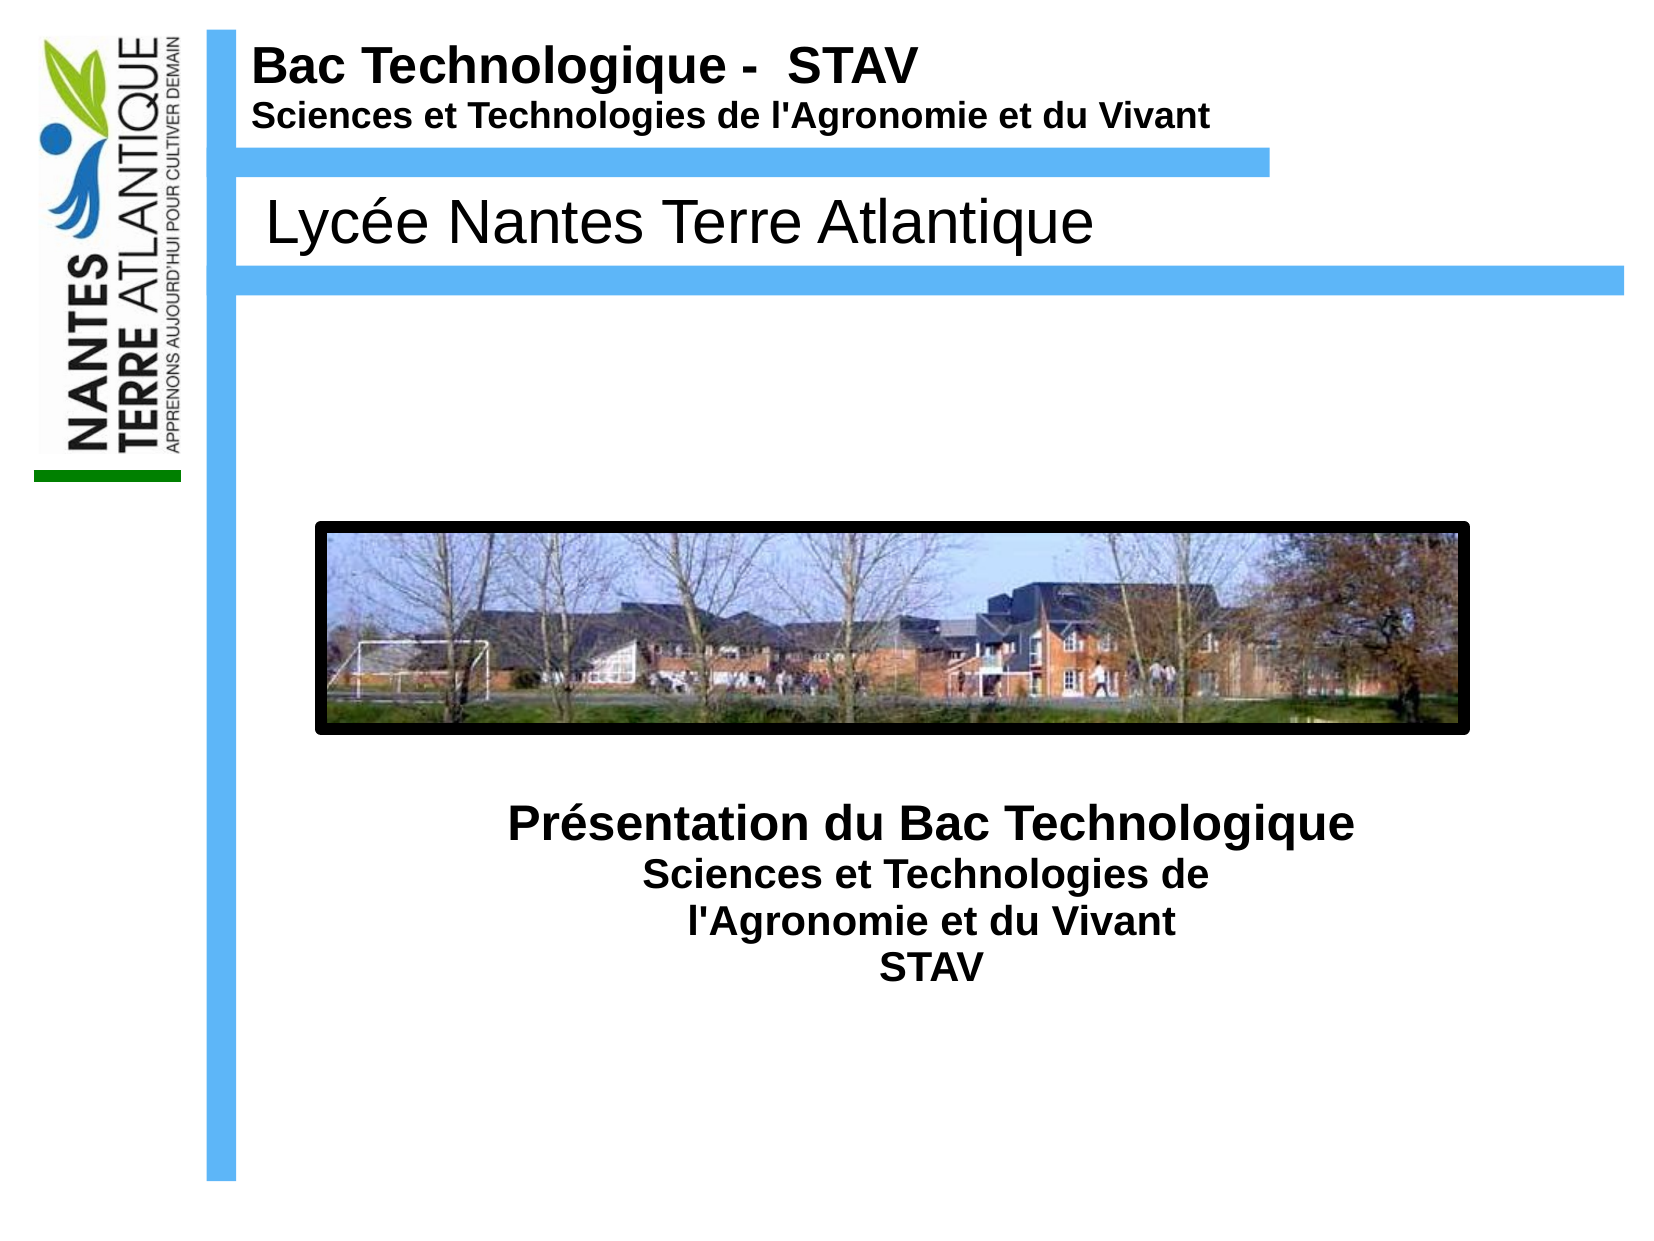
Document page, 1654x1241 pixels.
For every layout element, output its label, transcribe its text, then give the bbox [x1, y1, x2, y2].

text_box Présentation du Bac Technologique Sciences et Technologies de l'Agronomie et du Vivant STAV [402, 787, 1462, 1003]
picture [326, 532, 1458, 724]
title Lycée Nantes Terre Atlantique [265, 177, 1565, 266]
picture [40, 37, 181, 454]
